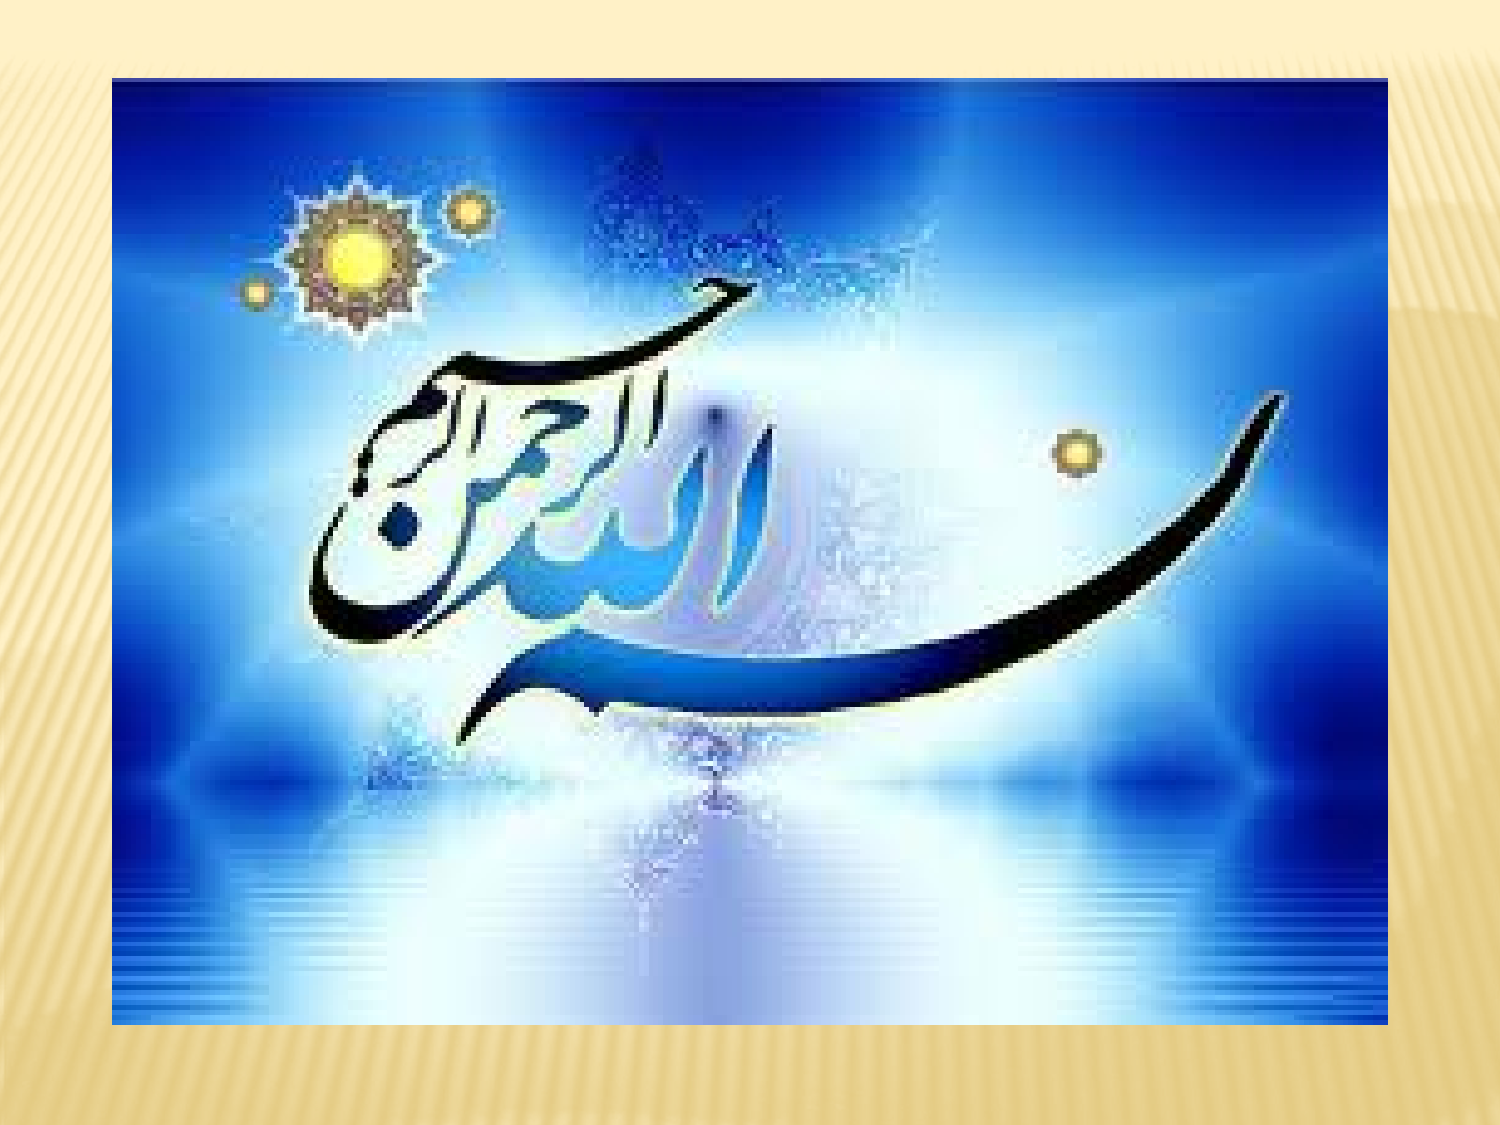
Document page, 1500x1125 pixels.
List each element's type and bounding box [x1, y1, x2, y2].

picture [112, 78, 1388, 1025]
